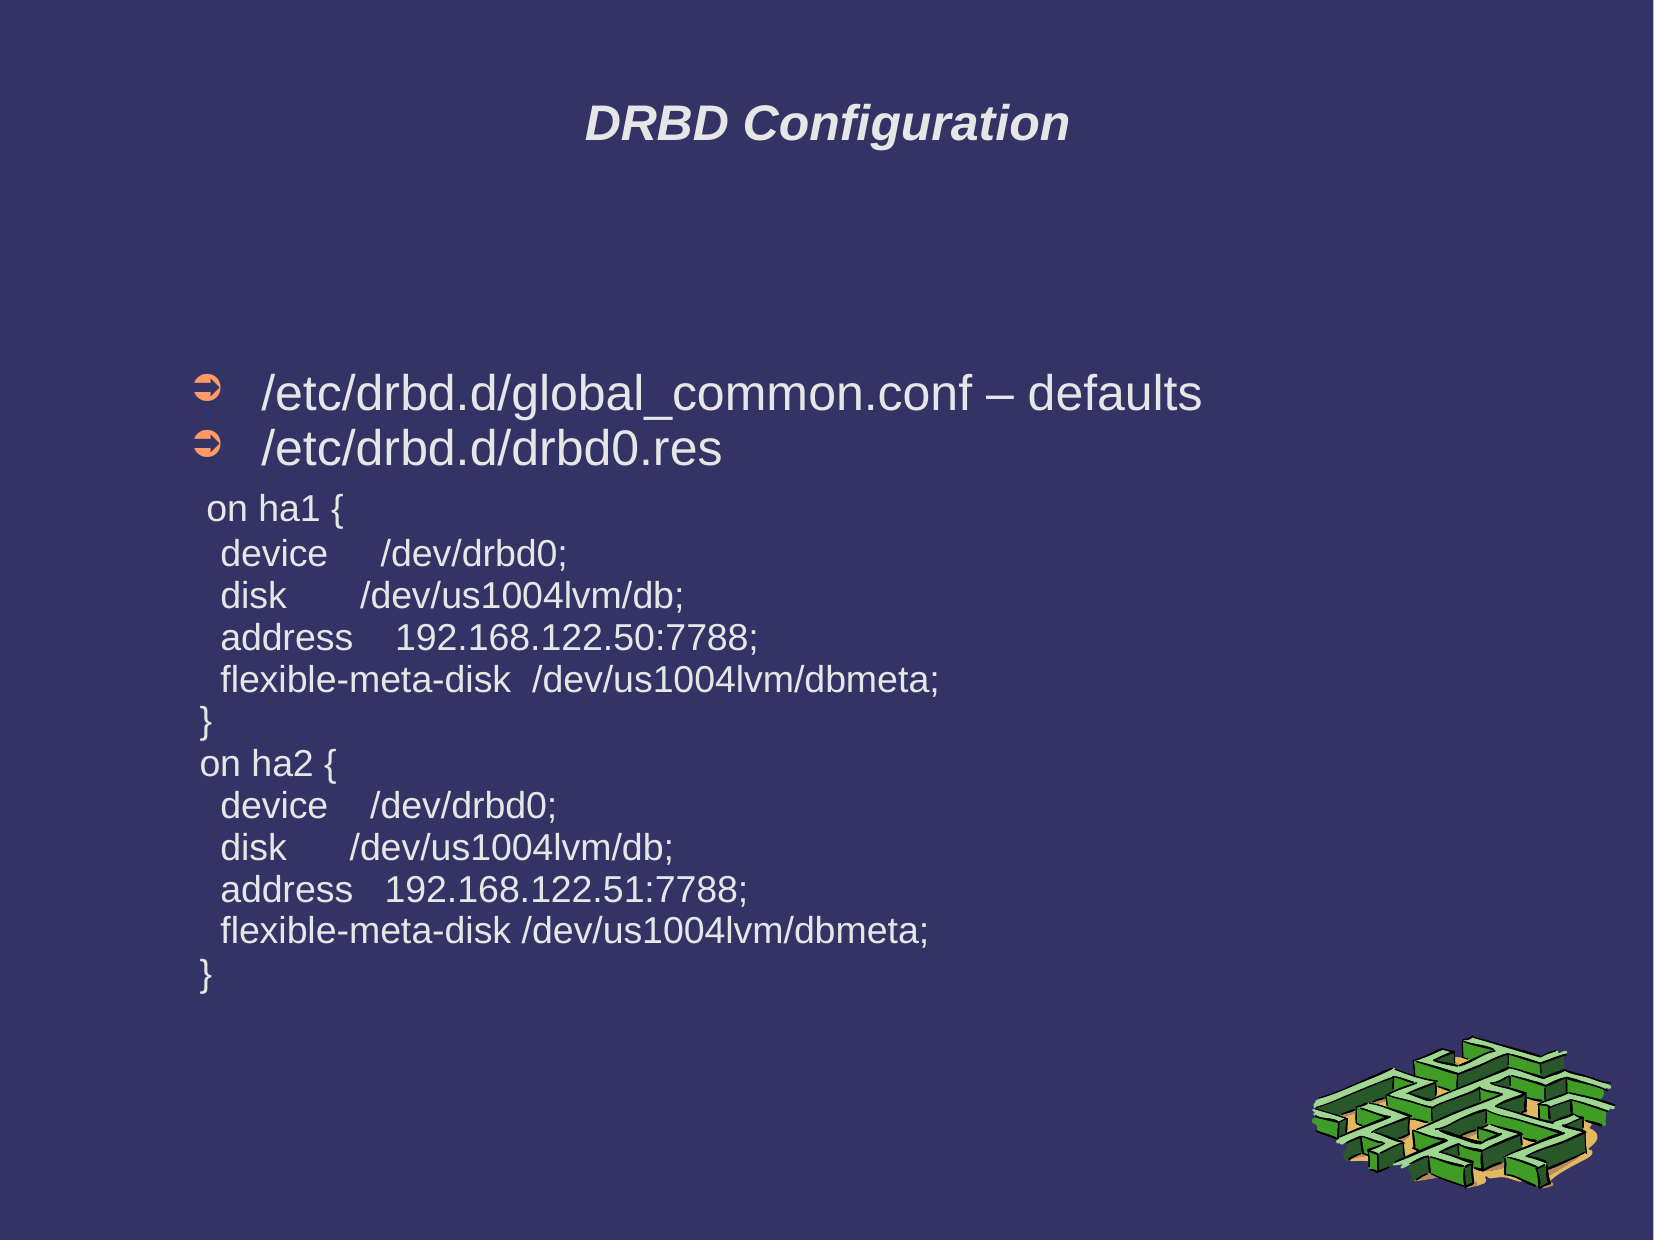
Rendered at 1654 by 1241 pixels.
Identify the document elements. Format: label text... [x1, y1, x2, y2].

title DRBD Configuration [121, 19, 1534, 227]
list /etc/drbd.d/global_common.conf – defaults /etc/drbd.d/drbd0.res on ha1 { device /dev/drbd0; disk /dev/us1004lvm/db; address 192.168.122.50:7788; flexible-meta-disk /dev/us1004lvm/dbmeta; } on ha2 { device /dev/drbd0; disk /dev/us1004lvm/db; address 192.168.122.51:7788; flexible-meta-disk /dev/us1004lvm/dbmeta; } [178, 364, 1570, 1085]
